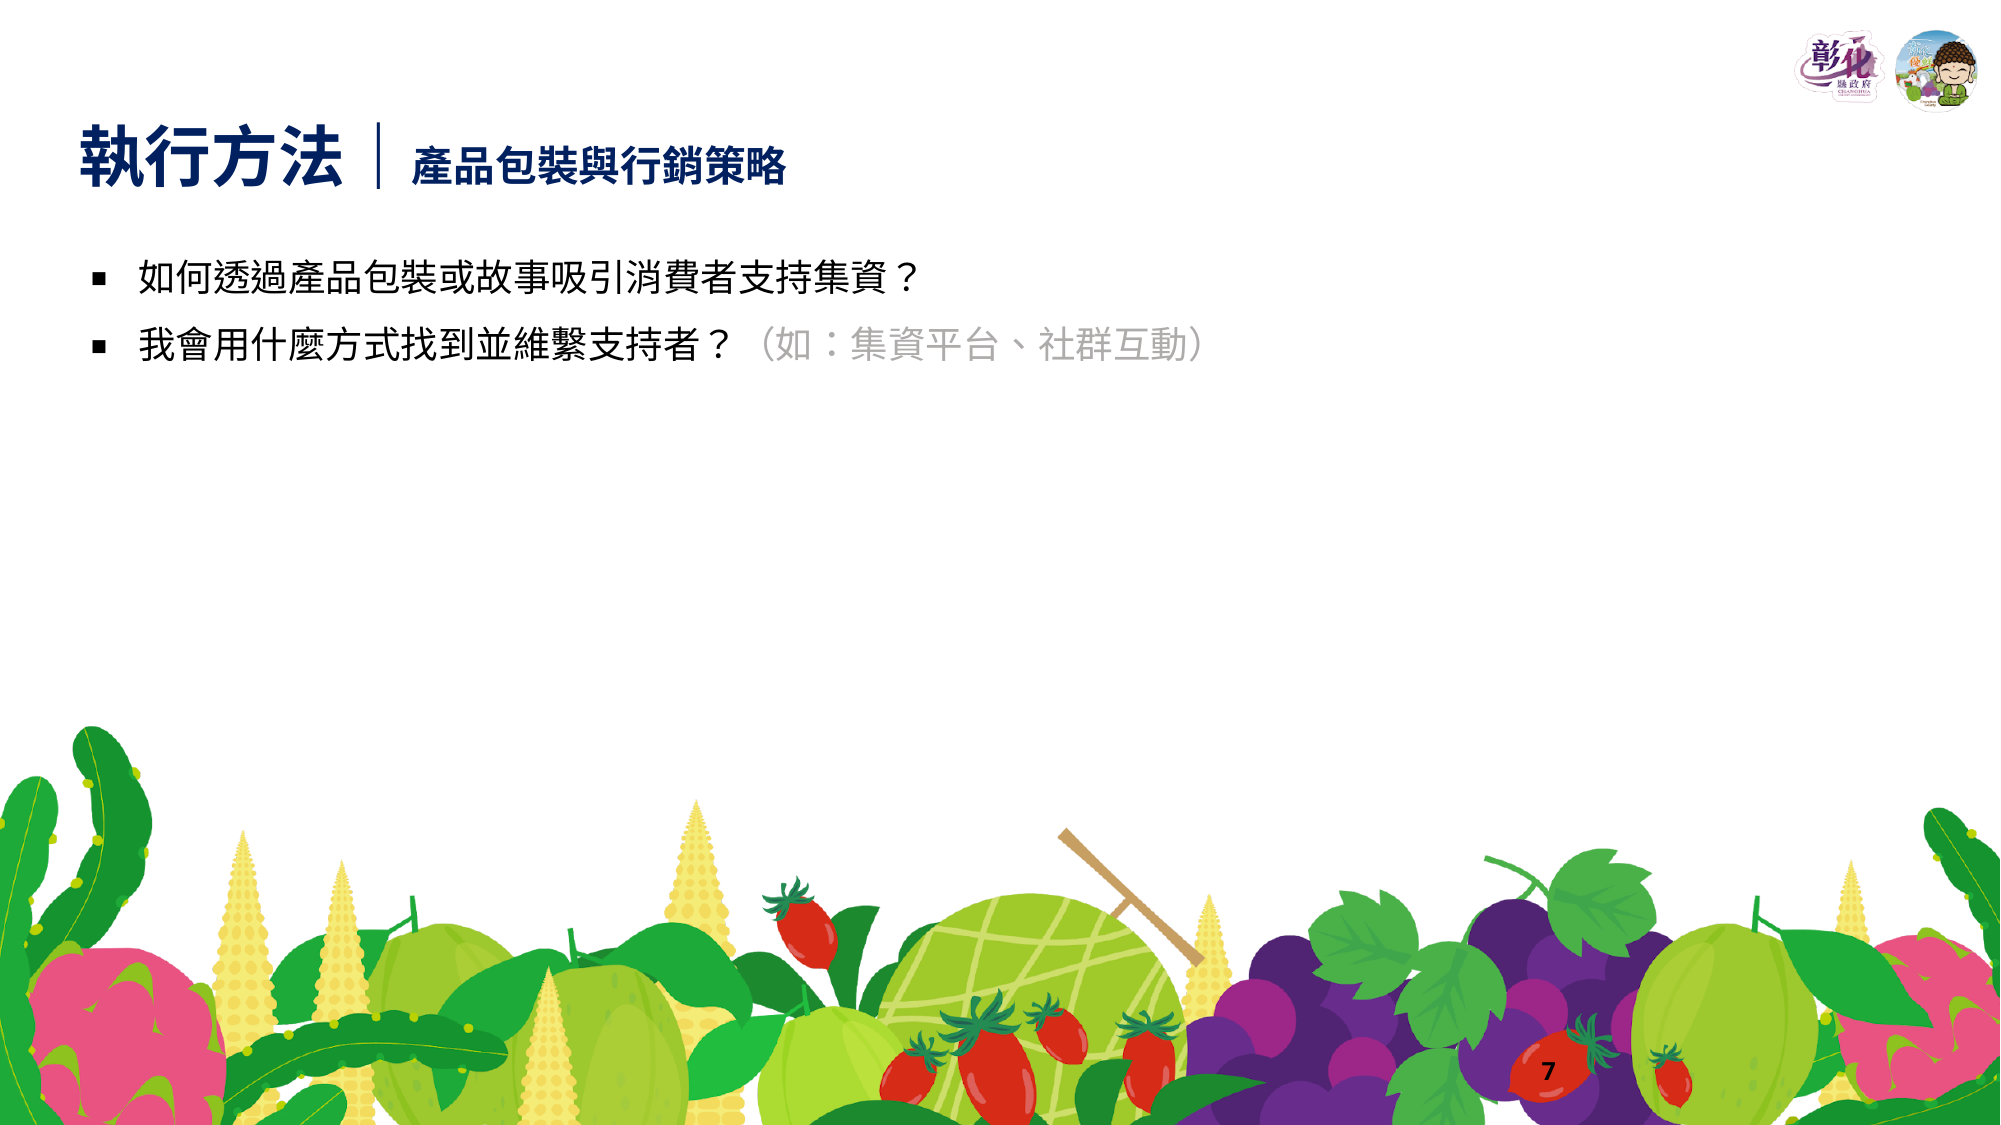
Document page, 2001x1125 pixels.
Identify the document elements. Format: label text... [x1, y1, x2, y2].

text_box 執行方法｜產品包裝與行銷策略 [63, 106, 1310, 203]
picture [0, 0, 2000, 1125]
text_box ‹#› [1526, 1042, 1977, 1103]
text_box 如何透過產品包裝或故事吸引消費者支持集資？ 我會用什麼方式找到並維繫支持者？（如：集資平台、社群互動） [76, 223, 1527, 376]
